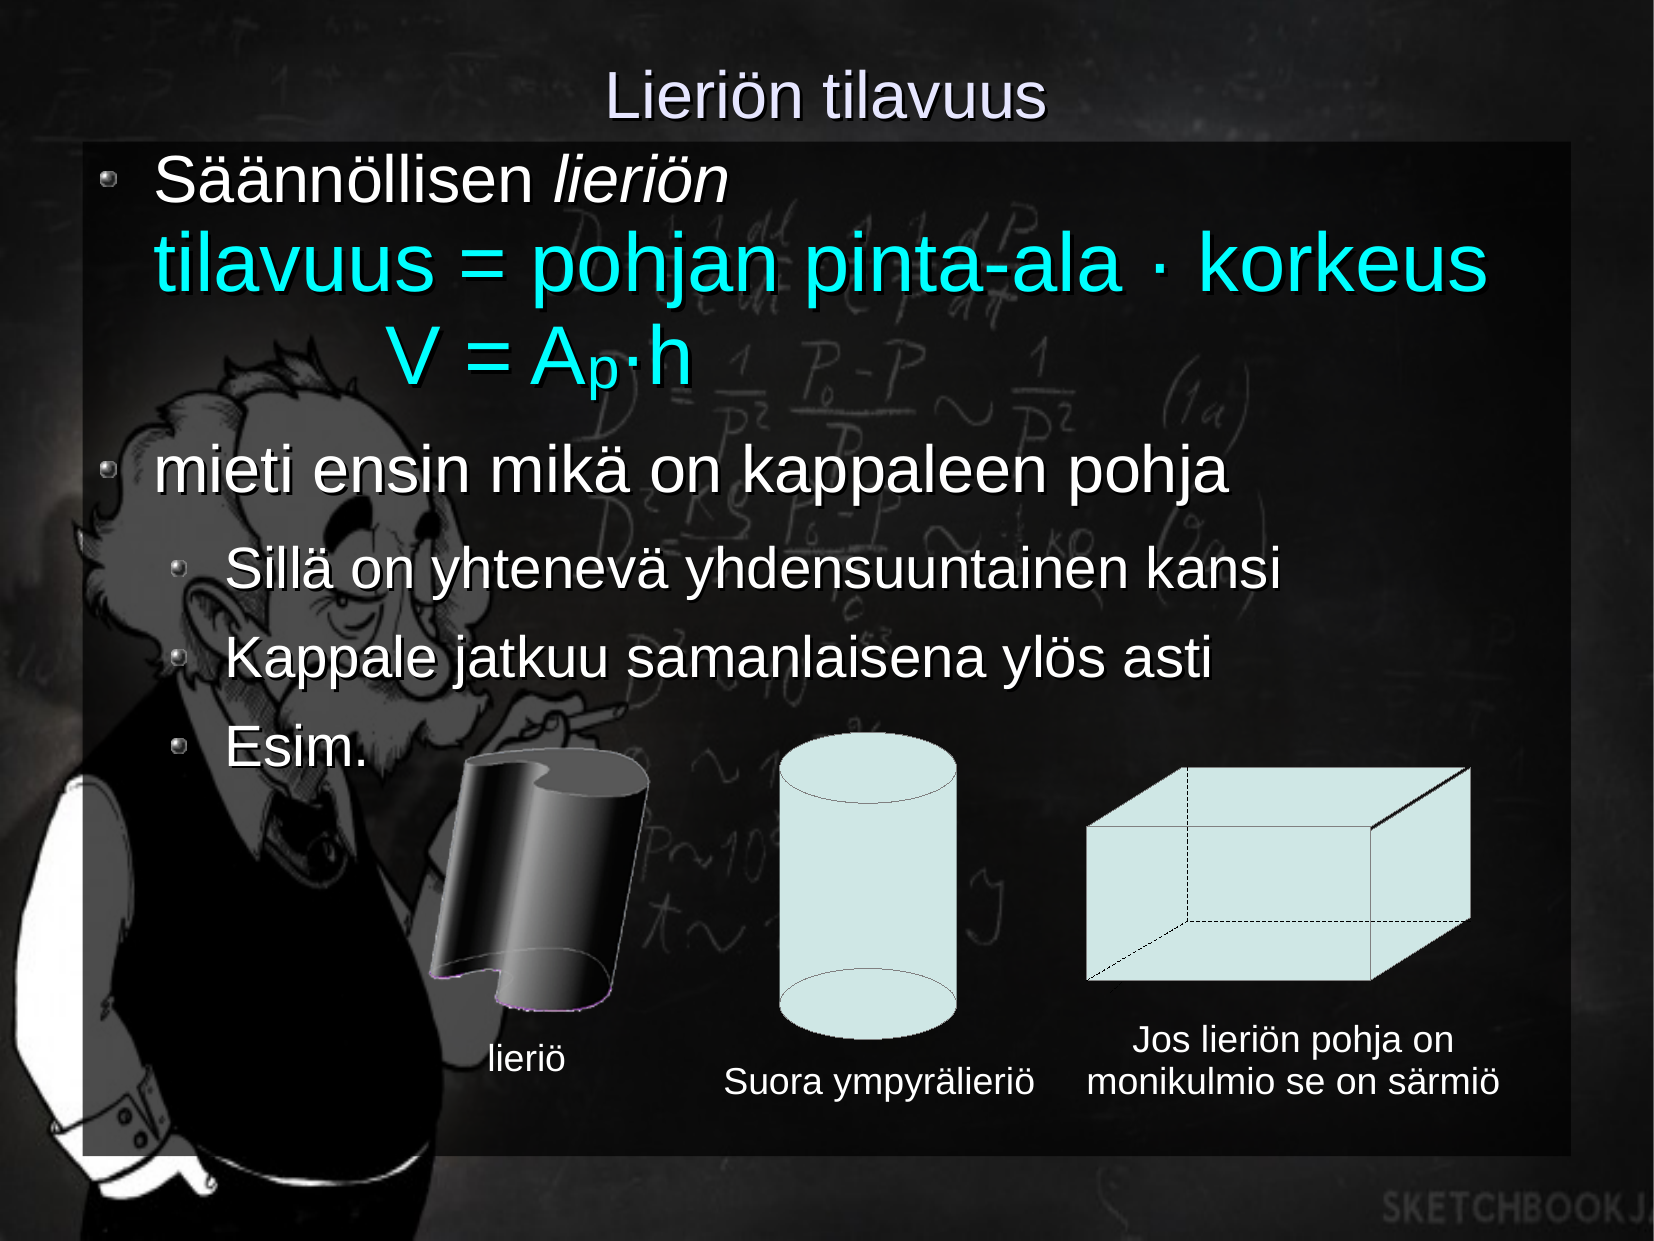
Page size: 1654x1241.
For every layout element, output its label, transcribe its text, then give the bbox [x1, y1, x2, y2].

text_box lieriö [472, 1029, 615, 1087]
text_box [1086, 767, 1471, 981]
title Lieriön tilavuus [82, 49, 1571, 141]
text_box Jos lieriön pohja on monikulmio se on särmiö [1062, 1011, 1524, 1111]
text_box Suora ympyrälieriö [708, 1053, 1052, 1111]
picture [0, 0, 1654, 1241]
list Säännöllisen lieriön tilavuus = pohjan pinta-ala · korkeus V = Ap·h mieti ensin mikä on kappaleen pohja Sillä on yhtenevä yhdensuuntainen kansi Kappale jatkuu samanlaisena ylös asti Esim. [82, 141, 1571, 1157]
text_box [779, 732, 957, 1040]
